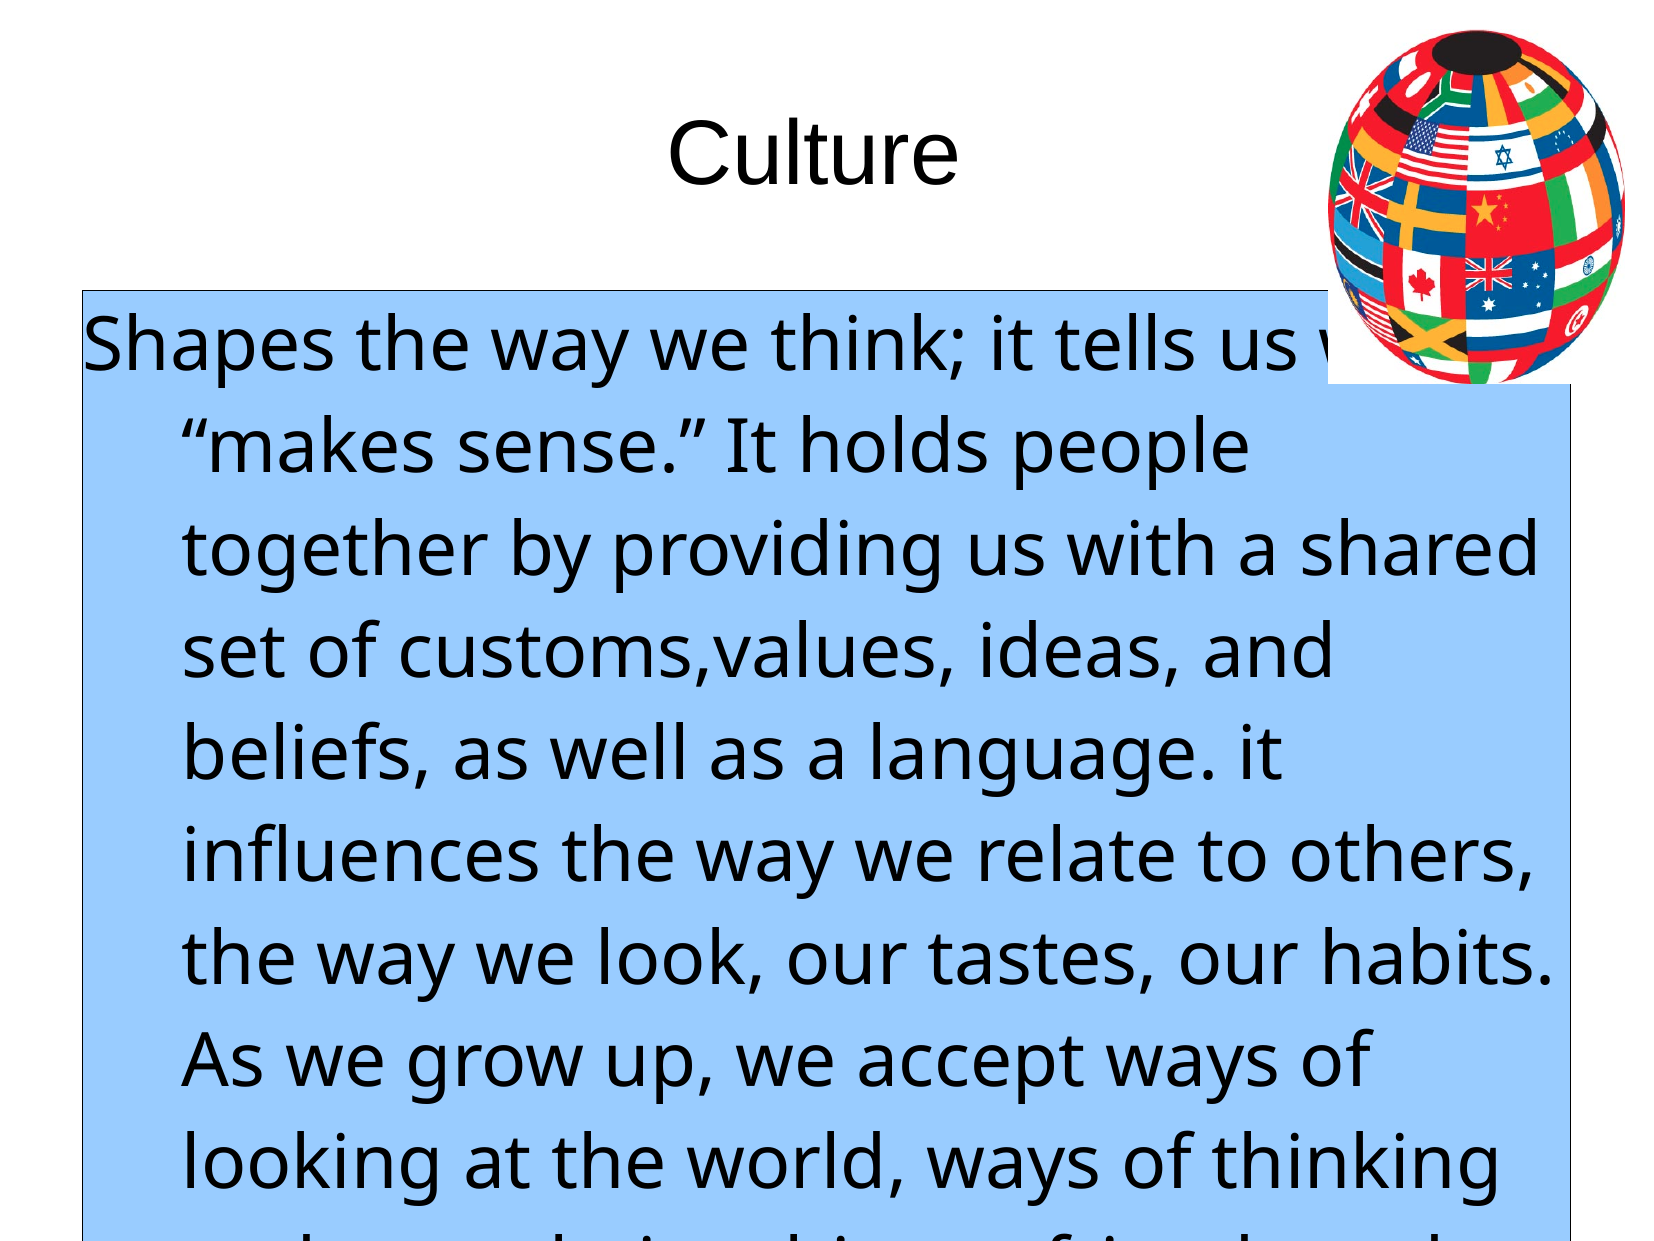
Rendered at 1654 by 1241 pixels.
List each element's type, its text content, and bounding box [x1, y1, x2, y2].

picture [1328, 29, 1625, 384]
title Culture [82, 49, 1328, 257]
text_box Shapes the way we think; it tells us what “makes sense.” It holds people together by providing us with a shared set of customs,values, ideas, and beliefs, as well as a language. it influences the way we relate to others, the way we look, our tastes, our habits. As we grow up, we accept ways of looking at the world, ways of thinking and our relationships to friends and family. [82, 290, 1571, 1113]
